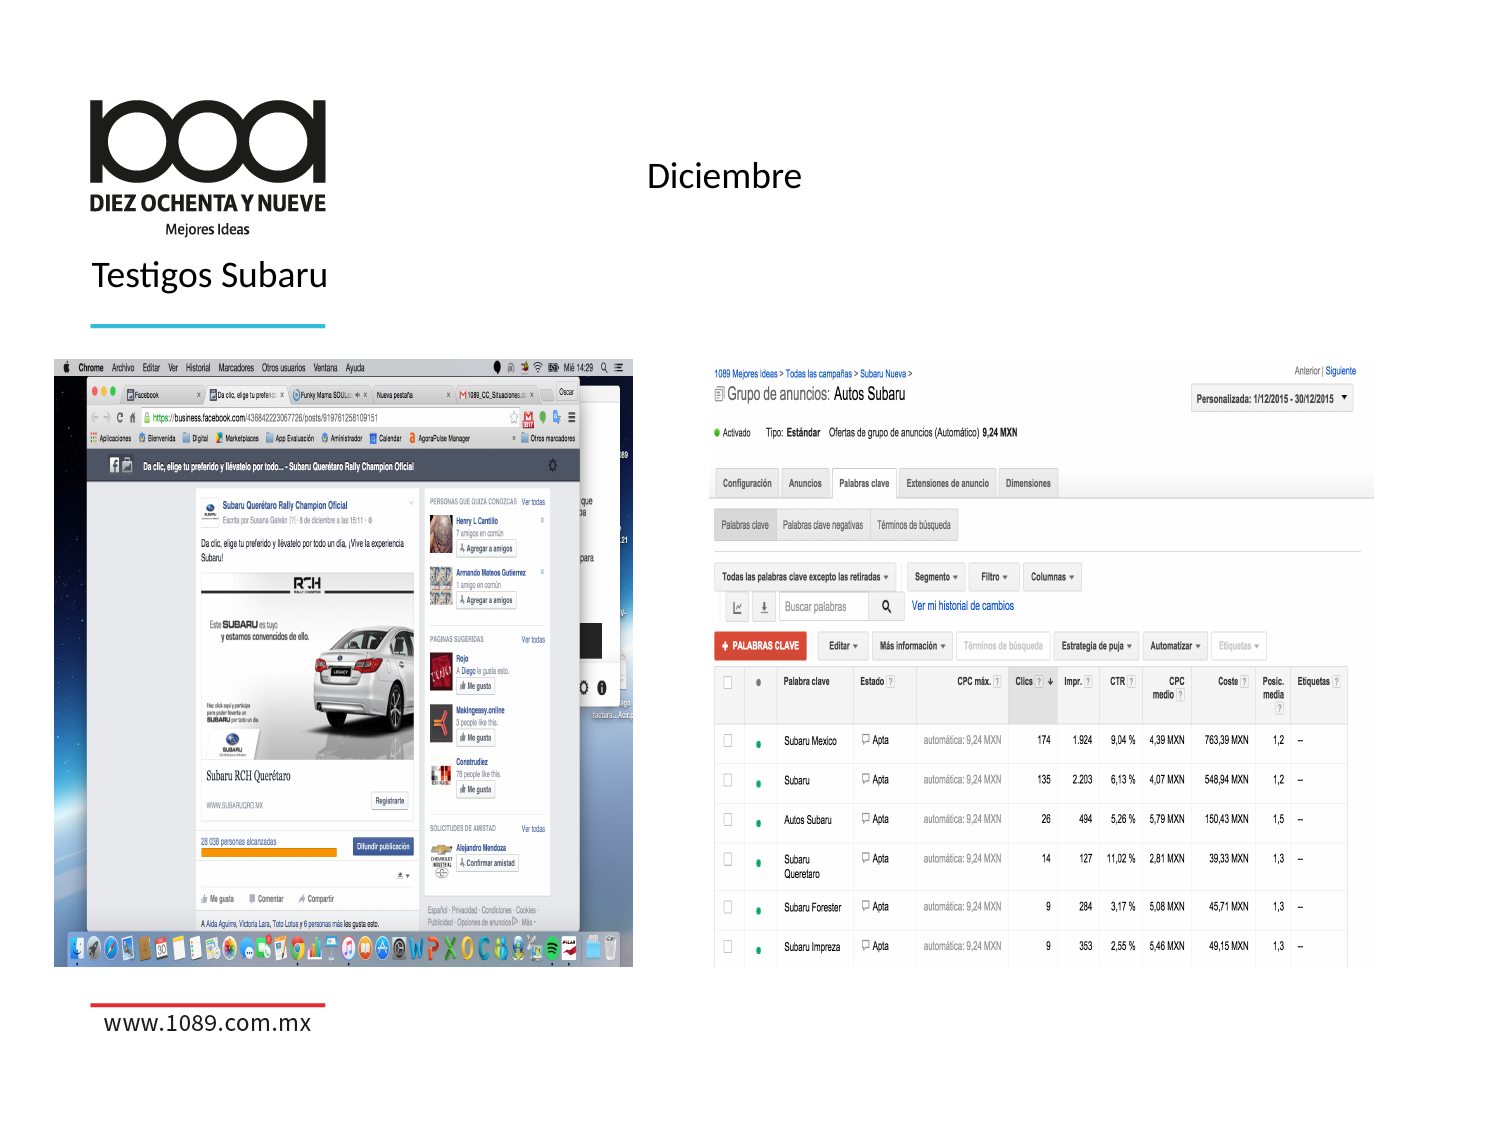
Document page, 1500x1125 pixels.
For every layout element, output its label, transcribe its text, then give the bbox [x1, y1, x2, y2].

text_box Testigos Subaru [76, 242, 355, 303]
picture [0, 0, 1500, 1125]
text_box Diciembre [632, 143, 1154, 204]
